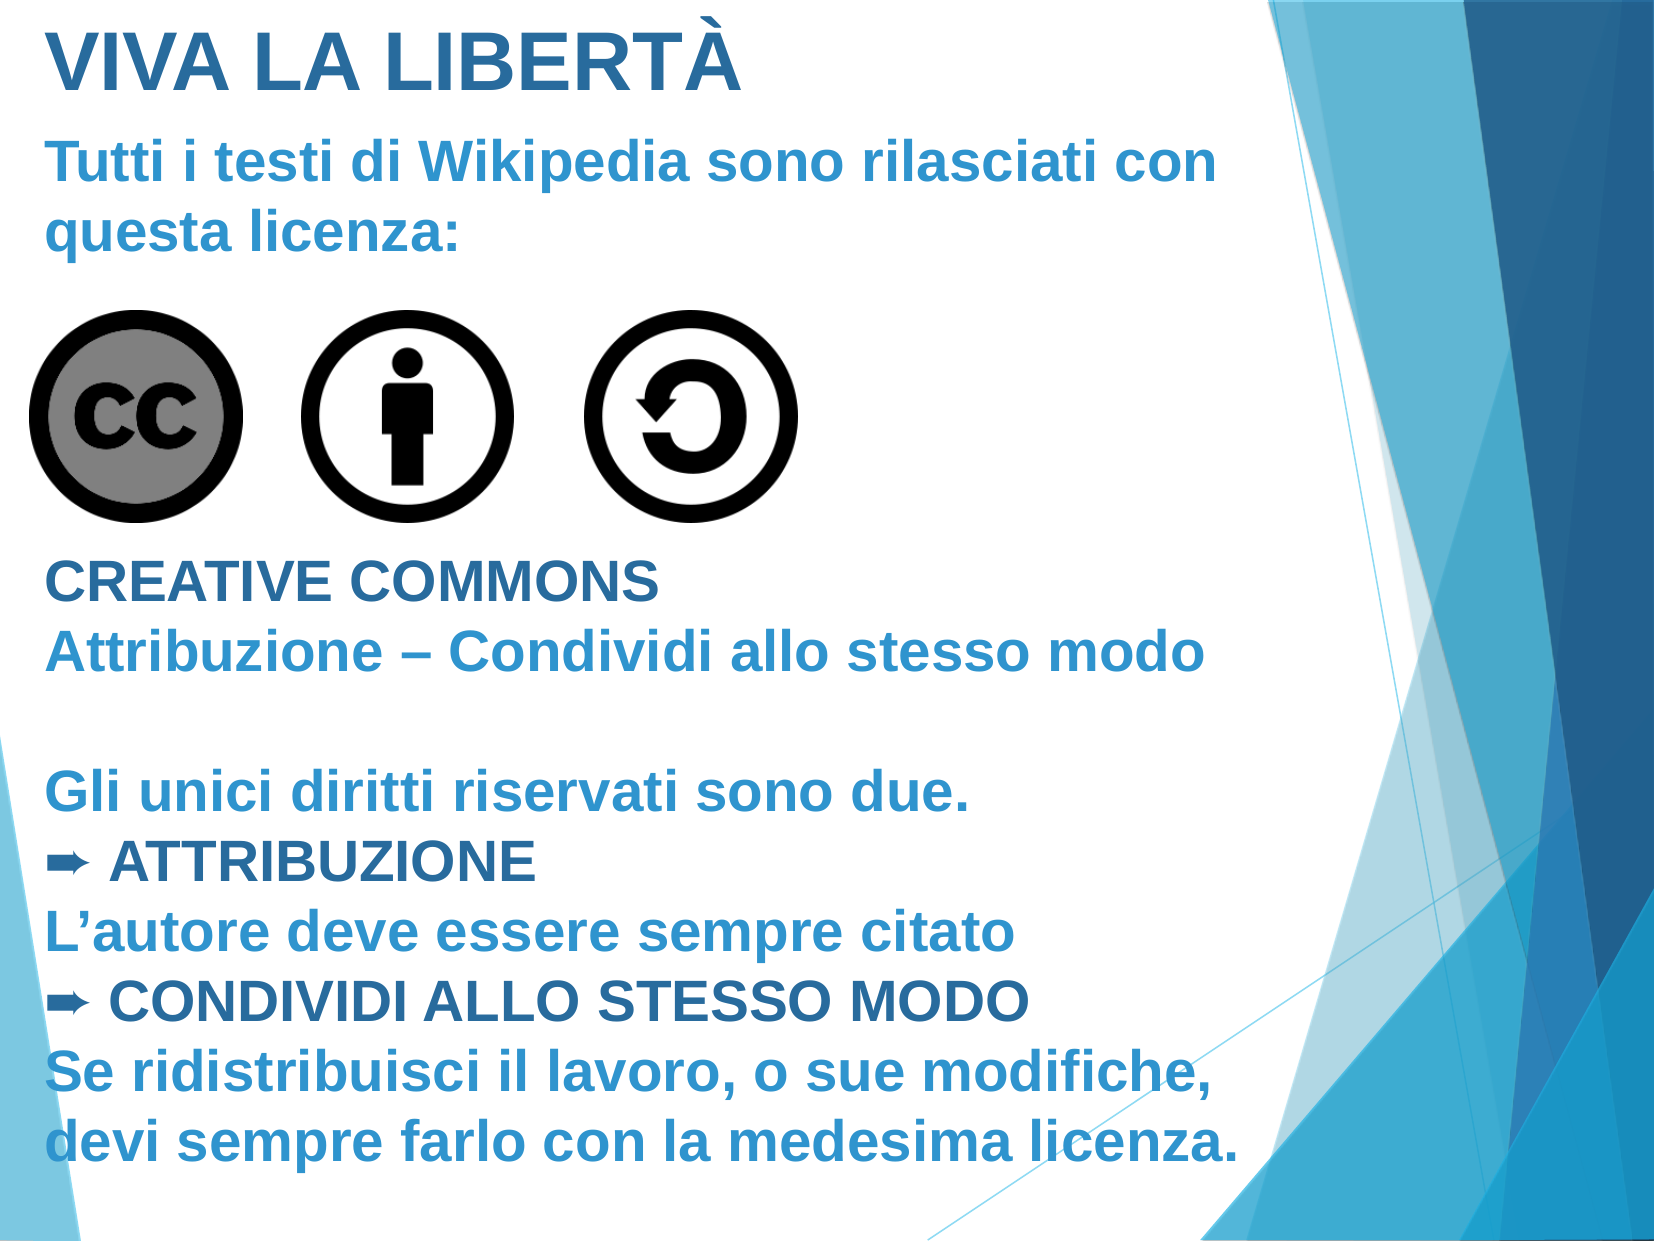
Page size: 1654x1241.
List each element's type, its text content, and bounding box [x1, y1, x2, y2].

picture [29, 310, 243, 524]
text_box VIVA LA LIBERTÀ [29, 0, 1309, 115]
text_box Tutti i testi di Wikipedia sono rilasciati con questa licenza: CREATIVE COMMONS Attribuzione – Condividi allo stesso modo Gli unici diritti riservati sono due. ➨ ATTRIBUZIONE L’autore deve essere sempre citato ➨ CONDIVIDI ALLO STESSO MODO Se ridistribuisci il lavoro, o sue modifiche, devi sempre farlo con la medesima licenza. [29, 116, 1309, 1181]
picture [301, 310, 514, 524]
picture [584, 310, 798, 524]
